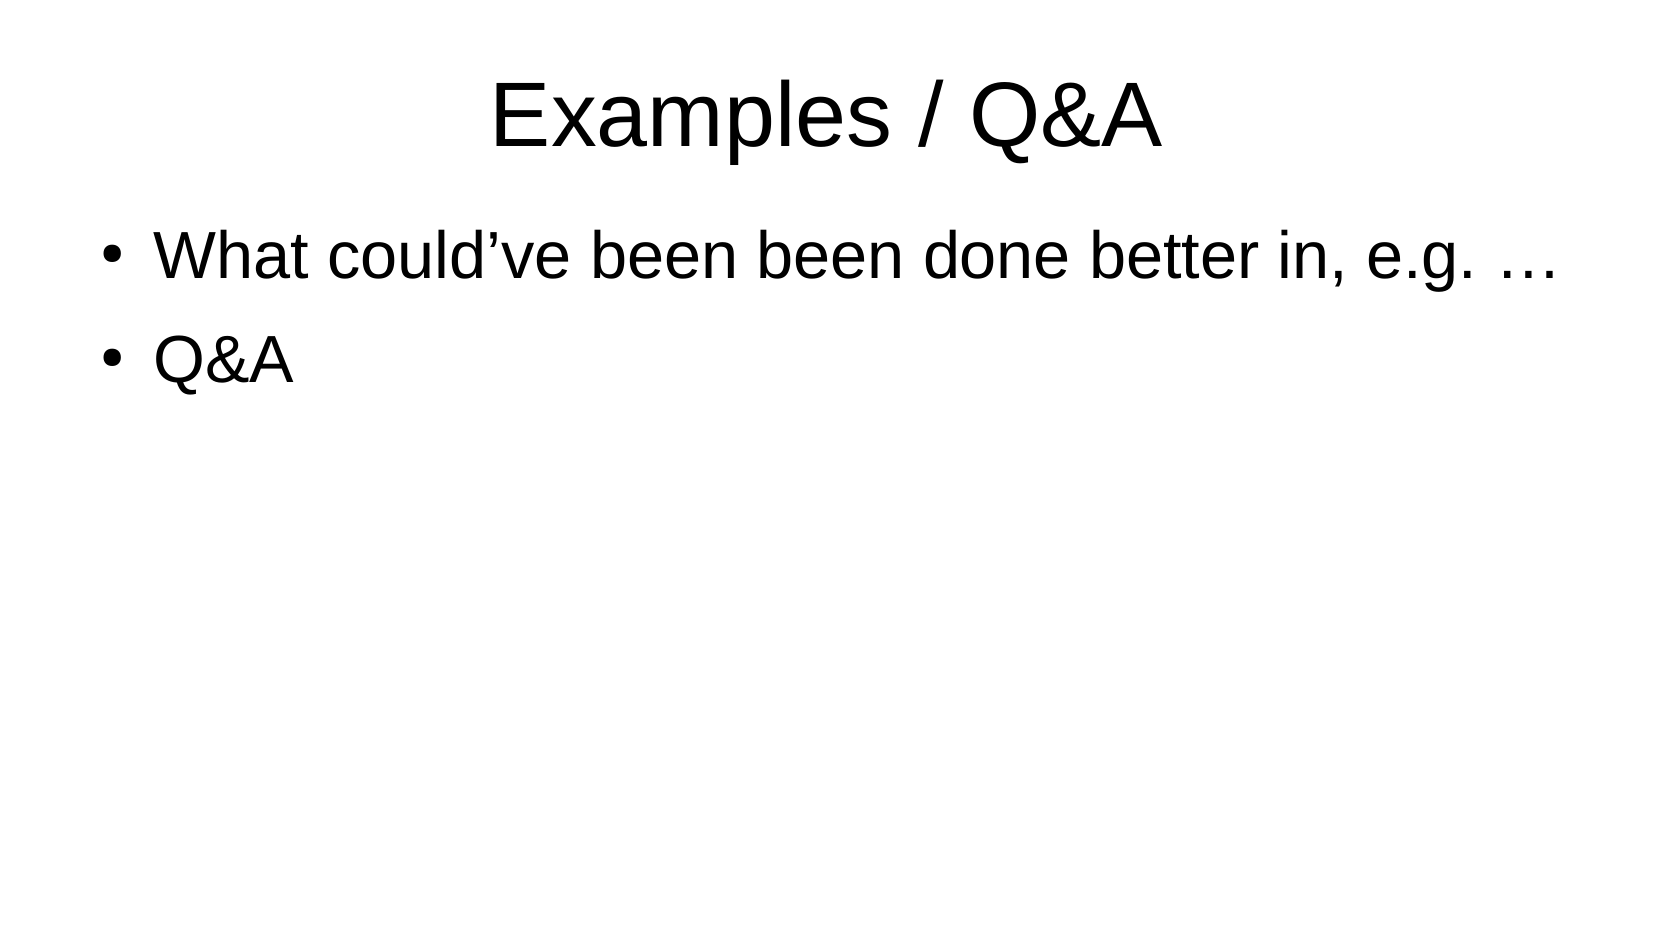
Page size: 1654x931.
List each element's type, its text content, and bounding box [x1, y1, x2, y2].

list What could’ve been been done better in, e.g. … Q&A [82, 217, 1571, 758]
title Examples / Q&A [82, 37, 1571, 193]
